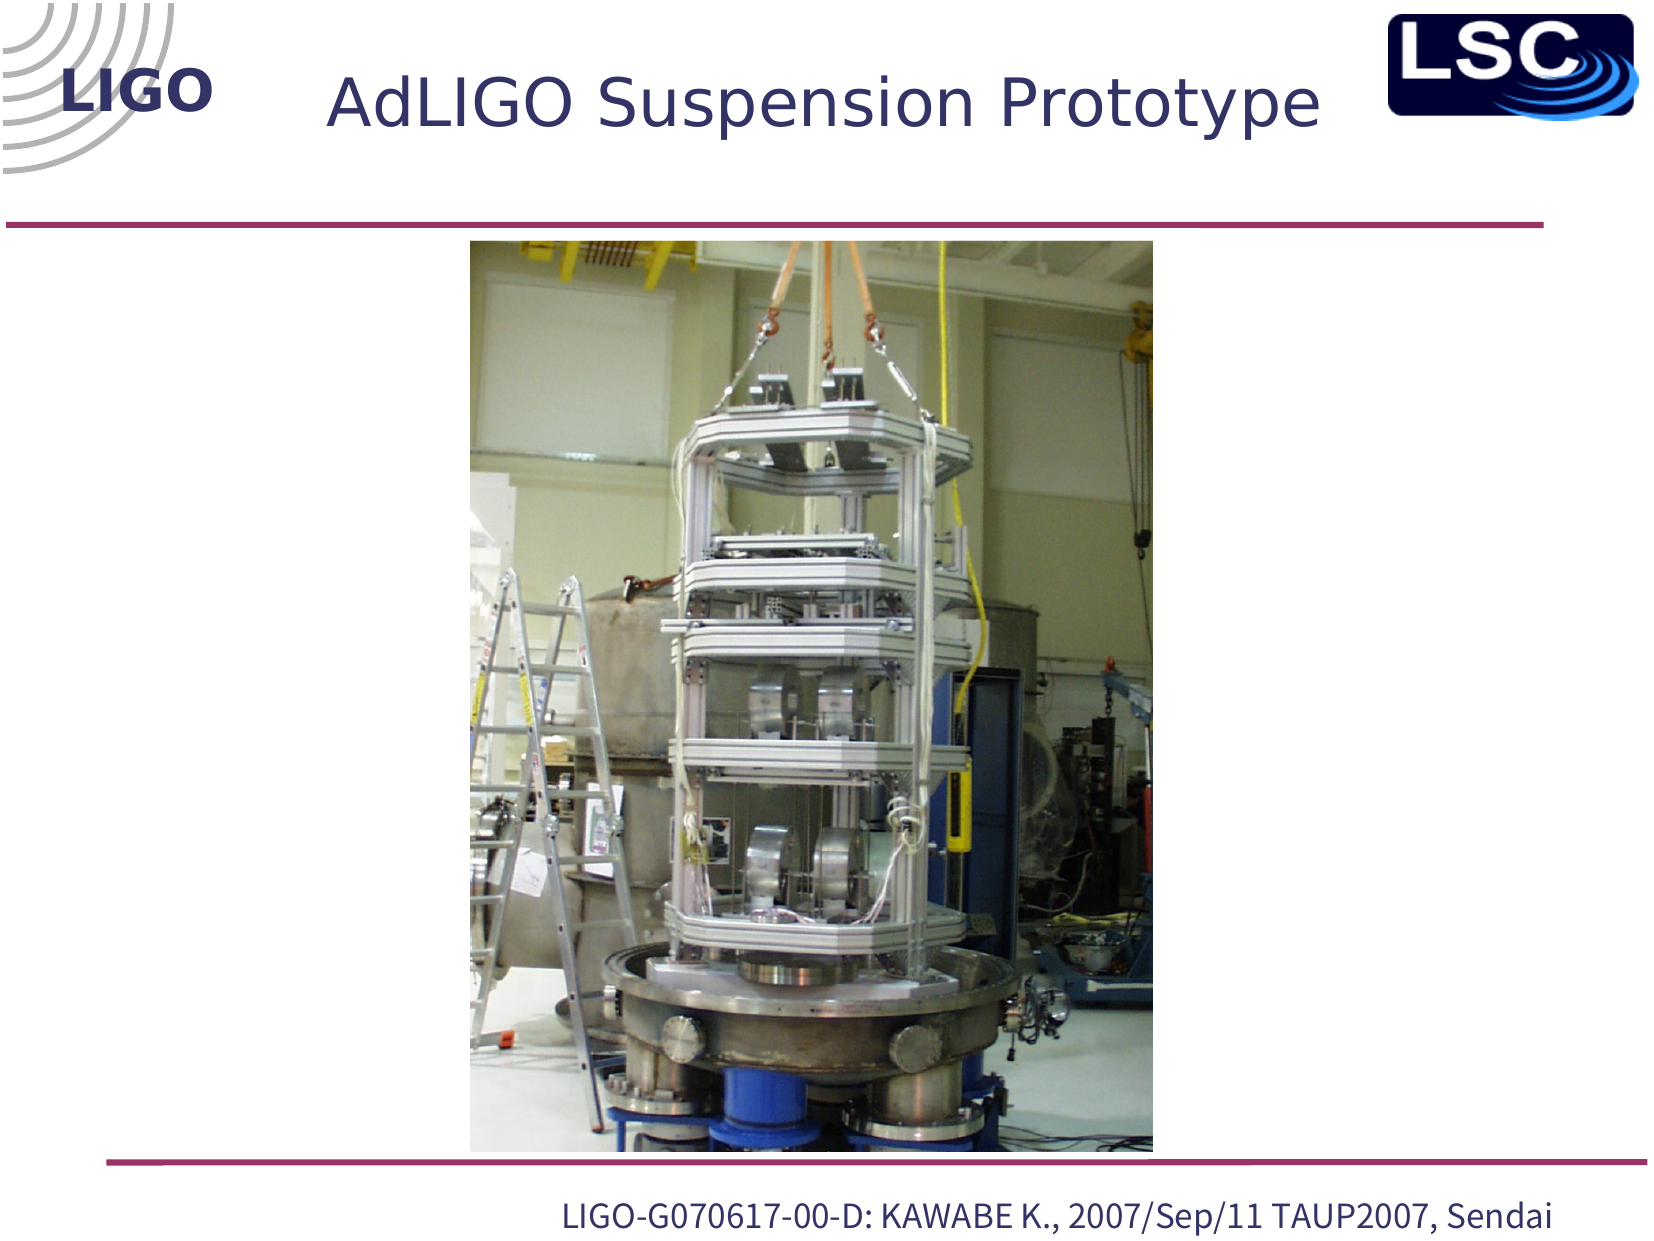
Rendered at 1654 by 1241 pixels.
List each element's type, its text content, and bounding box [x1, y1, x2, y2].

picture [1463, 14, 1639, 121]
picture [469, 240, 1153, 1152]
title AdLIGO Suspension Prototype [187, 0, 1463, 208]
